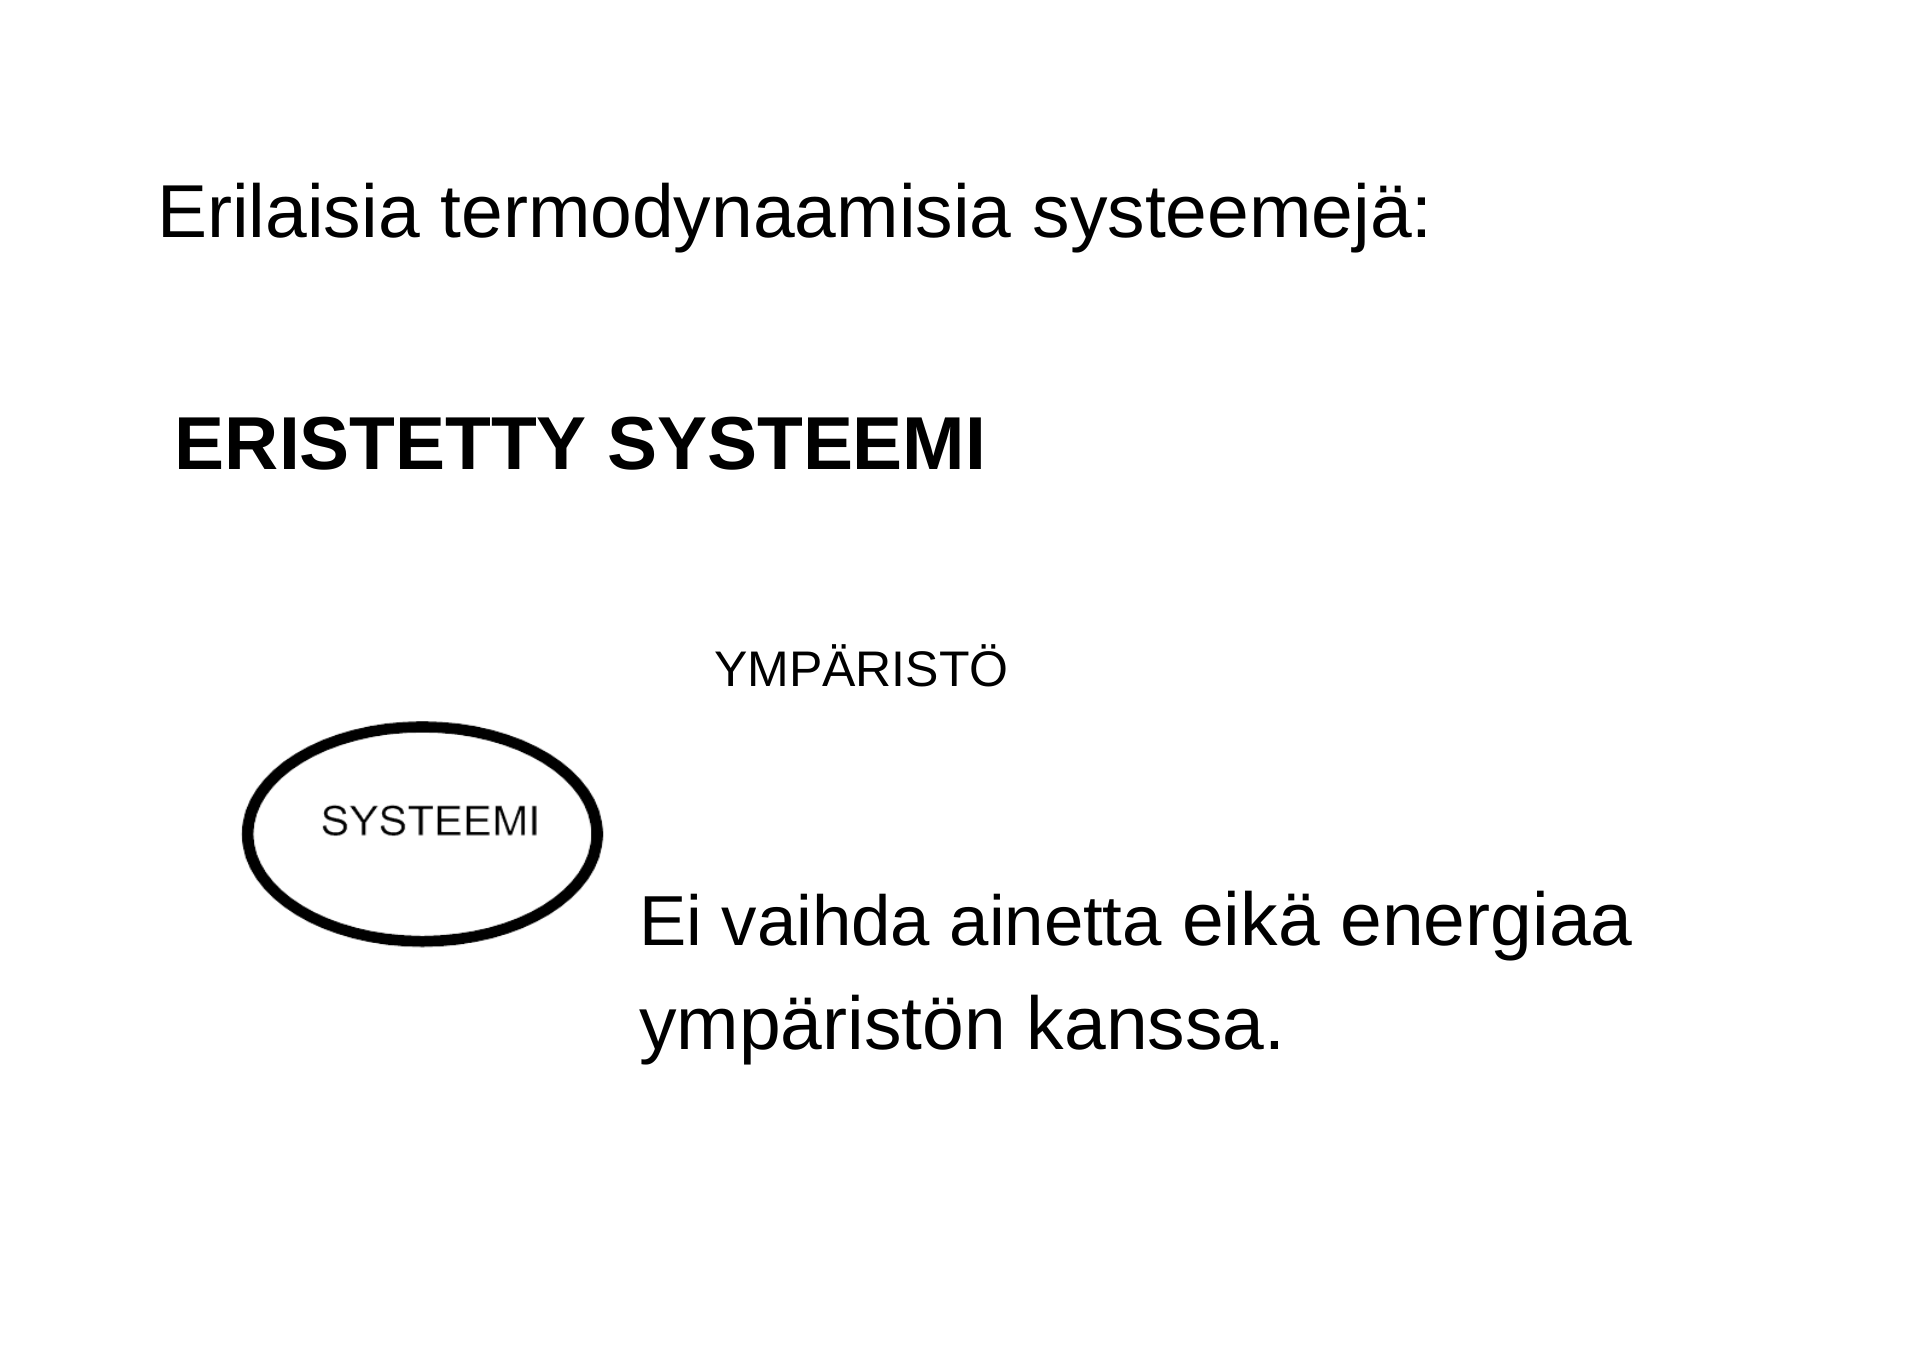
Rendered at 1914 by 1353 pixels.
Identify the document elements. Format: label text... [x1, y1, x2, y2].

text_box ERISTETTY SYSTEEMI [160, 373, 1135, 503]
picture [218, 679, 625, 967]
text_box YMPÄRISTÖ [699, 619, 1245, 749]
text_box Erilaisia termodynaamisia systeemejä: [142, 141, 1654, 271]
text_box Ei vaihda ainetta eikä energiaa ympäristön kanssa. [624, 849, 1654, 1205]
